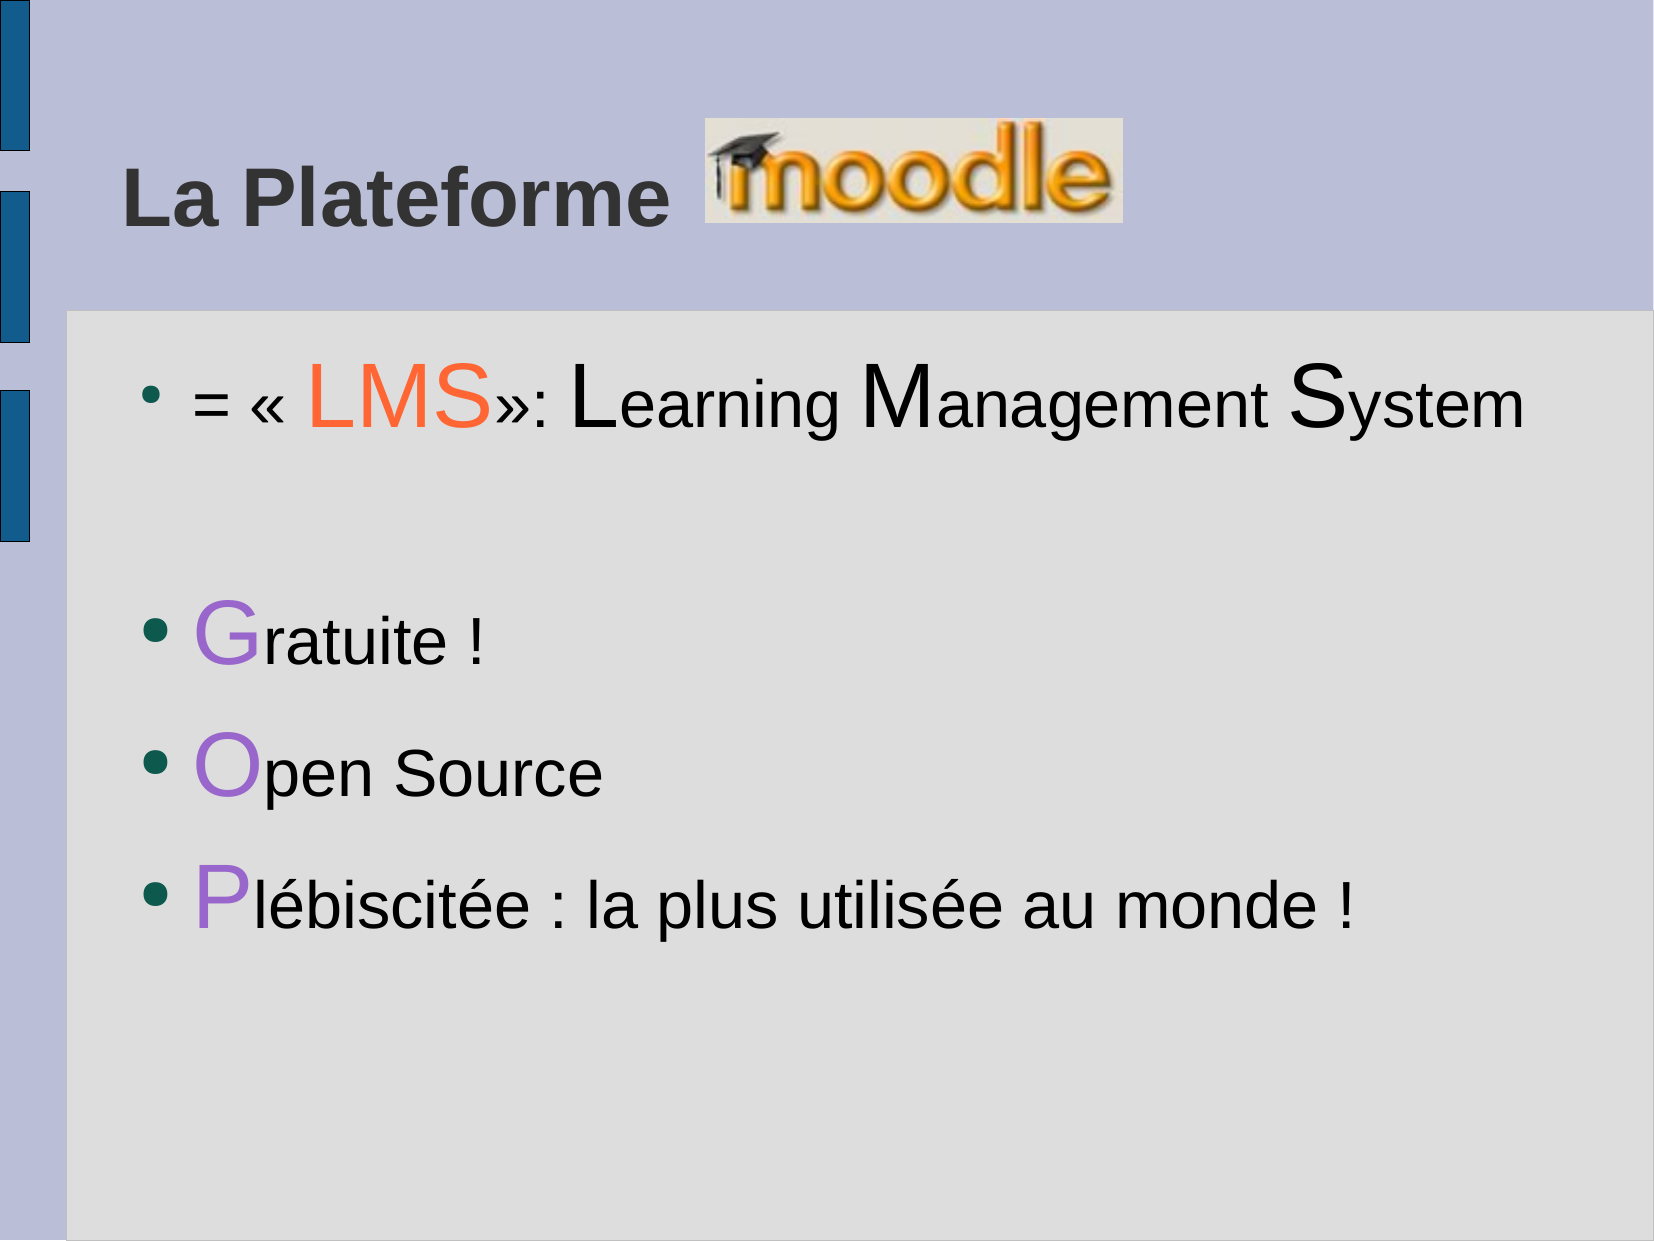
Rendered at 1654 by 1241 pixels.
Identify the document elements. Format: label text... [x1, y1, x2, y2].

list = « LMS»: Learning Management System Gratuite ! Open Source Plébiscitée : la plus utilisée au monde ! [121, 344, 1534, 1112]
picture [705, 118, 1123, 223]
title La Plateforme [121, 98, 1534, 291]
